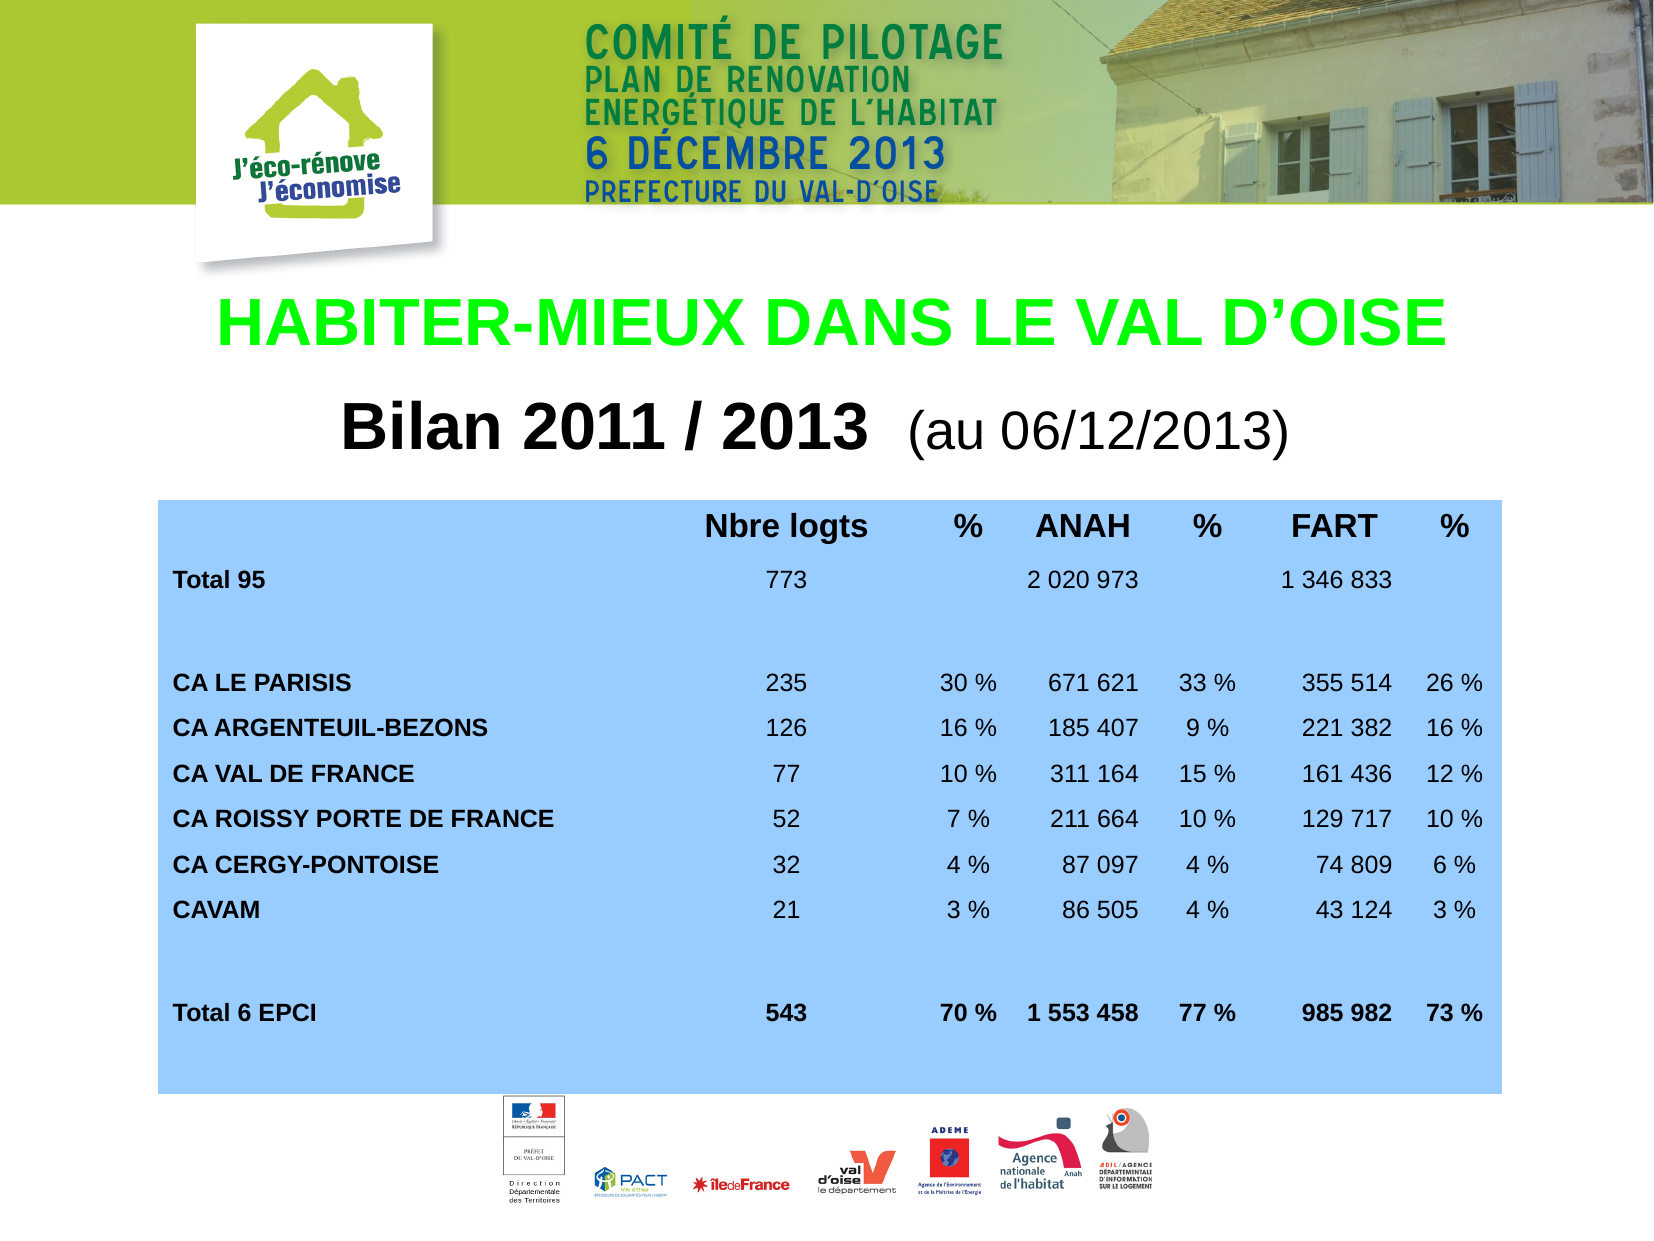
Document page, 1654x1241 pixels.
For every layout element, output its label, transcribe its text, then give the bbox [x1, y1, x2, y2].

table_cell CA CERGY-PONTOISE [158, 843, 649, 889]
table_cell 671 621 [1012, 661, 1154, 706]
table_cell 4 % [925, 843, 1012, 889]
table_cell [1012, 934, 1154, 991]
table_cell 77 [649, 752, 925, 798]
table_cell [649, 604, 925, 661]
table_cell [1154, 934, 1261, 991]
table_cell [925, 934, 1012, 991]
table_cell CA VAL DE FRANCE [158, 752, 649, 798]
table_cell 16 % [1408, 706, 1502, 752]
table_cell 43 124 [1261, 889, 1408, 934]
table_cell 12 % [1408, 752, 1502, 798]
table_cell 6 % [1408, 843, 1502, 889]
table_cell 86 505 [1012, 889, 1154, 934]
table_cell Total 95 [158, 558, 649, 604]
table_cell [158, 1037, 649, 1094]
table_header Nbre logts [649, 500, 925, 558]
list HABITER-MIEUX DANS LE VAL D’OISE Bilan 2011 / 2013 (au 06/12/2013) [88, 284, 1577, 1004]
table_cell 4 % [1154, 843, 1261, 889]
table_cell [925, 558, 1012, 604]
table_cell 1 346 833 [1261, 558, 1408, 604]
table_cell [1261, 1037, 1408, 1094]
table_cell 10 % [1408, 798, 1502, 843]
table_header ANAH [1012, 500, 1154, 558]
table_cell 16 % [925, 706, 1012, 752]
table_cell 10 % [1154, 798, 1261, 843]
table_cell 33 % [1154, 661, 1261, 706]
table_cell 74 809 [1261, 843, 1408, 889]
table_cell 52 [649, 798, 925, 843]
table_cell 21 [649, 889, 925, 934]
table_cell [1408, 1037, 1502, 1094]
table_cell CA ARGENTEUIL-BEZONS [158, 706, 649, 752]
table_header [158, 500, 649, 558]
table_cell [649, 934, 925, 991]
table_cell 543 [649, 991, 925, 1037]
table_cell 70 % [925, 991, 1012, 1037]
table_cell [1408, 558, 1502, 604]
table_cell 9 % [1154, 706, 1261, 752]
table_cell [1012, 1037, 1154, 1094]
table_cell Total 6 EPCI [158, 991, 649, 1037]
table_cell 32 [649, 843, 925, 889]
table_cell [925, 604, 1012, 661]
table_cell 161 436 [1261, 752, 1408, 798]
table_cell [158, 604, 649, 661]
table_cell 773 [649, 558, 925, 604]
table_cell 221 382 [1261, 706, 1408, 752]
table_cell 3 % [925, 889, 1012, 934]
table_cell [649, 1037, 925, 1094]
table_cell 355 514 [1261, 661, 1408, 706]
table_header % [925, 500, 1012, 558]
table_cell 126 [649, 706, 925, 752]
table_cell [158, 934, 649, 991]
table_header % [1154, 500, 1261, 558]
table_cell 185 407 [1012, 706, 1154, 752]
table_cell CA LE PARISIS [158, 661, 649, 706]
table_cell [1154, 558, 1261, 604]
table_cell 26 % [1408, 661, 1502, 706]
table_cell 2 020 973 [1012, 558, 1154, 604]
table_cell 15 % [1154, 752, 1261, 798]
table_cell 211 664 [1012, 798, 1154, 843]
table_cell [1012, 604, 1154, 661]
table_cell [1154, 1037, 1261, 1094]
table_cell [1408, 604, 1502, 661]
table_cell 73 % [1408, 991, 1502, 1037]
table_cell [1408, 934, 1502, 991]
table_cell 311 164 [1012, 752, 1154, 798]
table_cell 77 % [1154, 991, 1261, 1037]
table_cell 235 [649, 661, 925, 706]
table_cell 30 % [925, 661, 1012, 706]
table_cell 87 097 [1012, 843, 1154, 889]
table_cell 10 % [925, 752, 1012, 798]
table_cell [1261, 934, 1408, 991]
table_cell 985 982 [1261, 991, 1408, 1037]
table_cell CAVAM [158, 889, 649, 934]
table_cell 3 % [1408, 889, 1502, 934]
table_cell [1154, 604, 1261, 661]
table_cell 7 % [925, 798, 1012, 843]
table_header FART [1261, 500, 1408, 558]
table_cell CA ROISSY PORTE DE FRANCE [158, 798, 649, 843]
table_cell [925, 1037, 1012, 1094]
table_header % [1408, 500, 1502, 558]
table_cell 4 % [1154, 889, 1261, 934]
table_cell [1261, 604, 1408, 661]
table_cell 129 717 [1261, 798, 1408, 843]
table_cell 1 553 458 [1012, 991, 1154, 1037]
